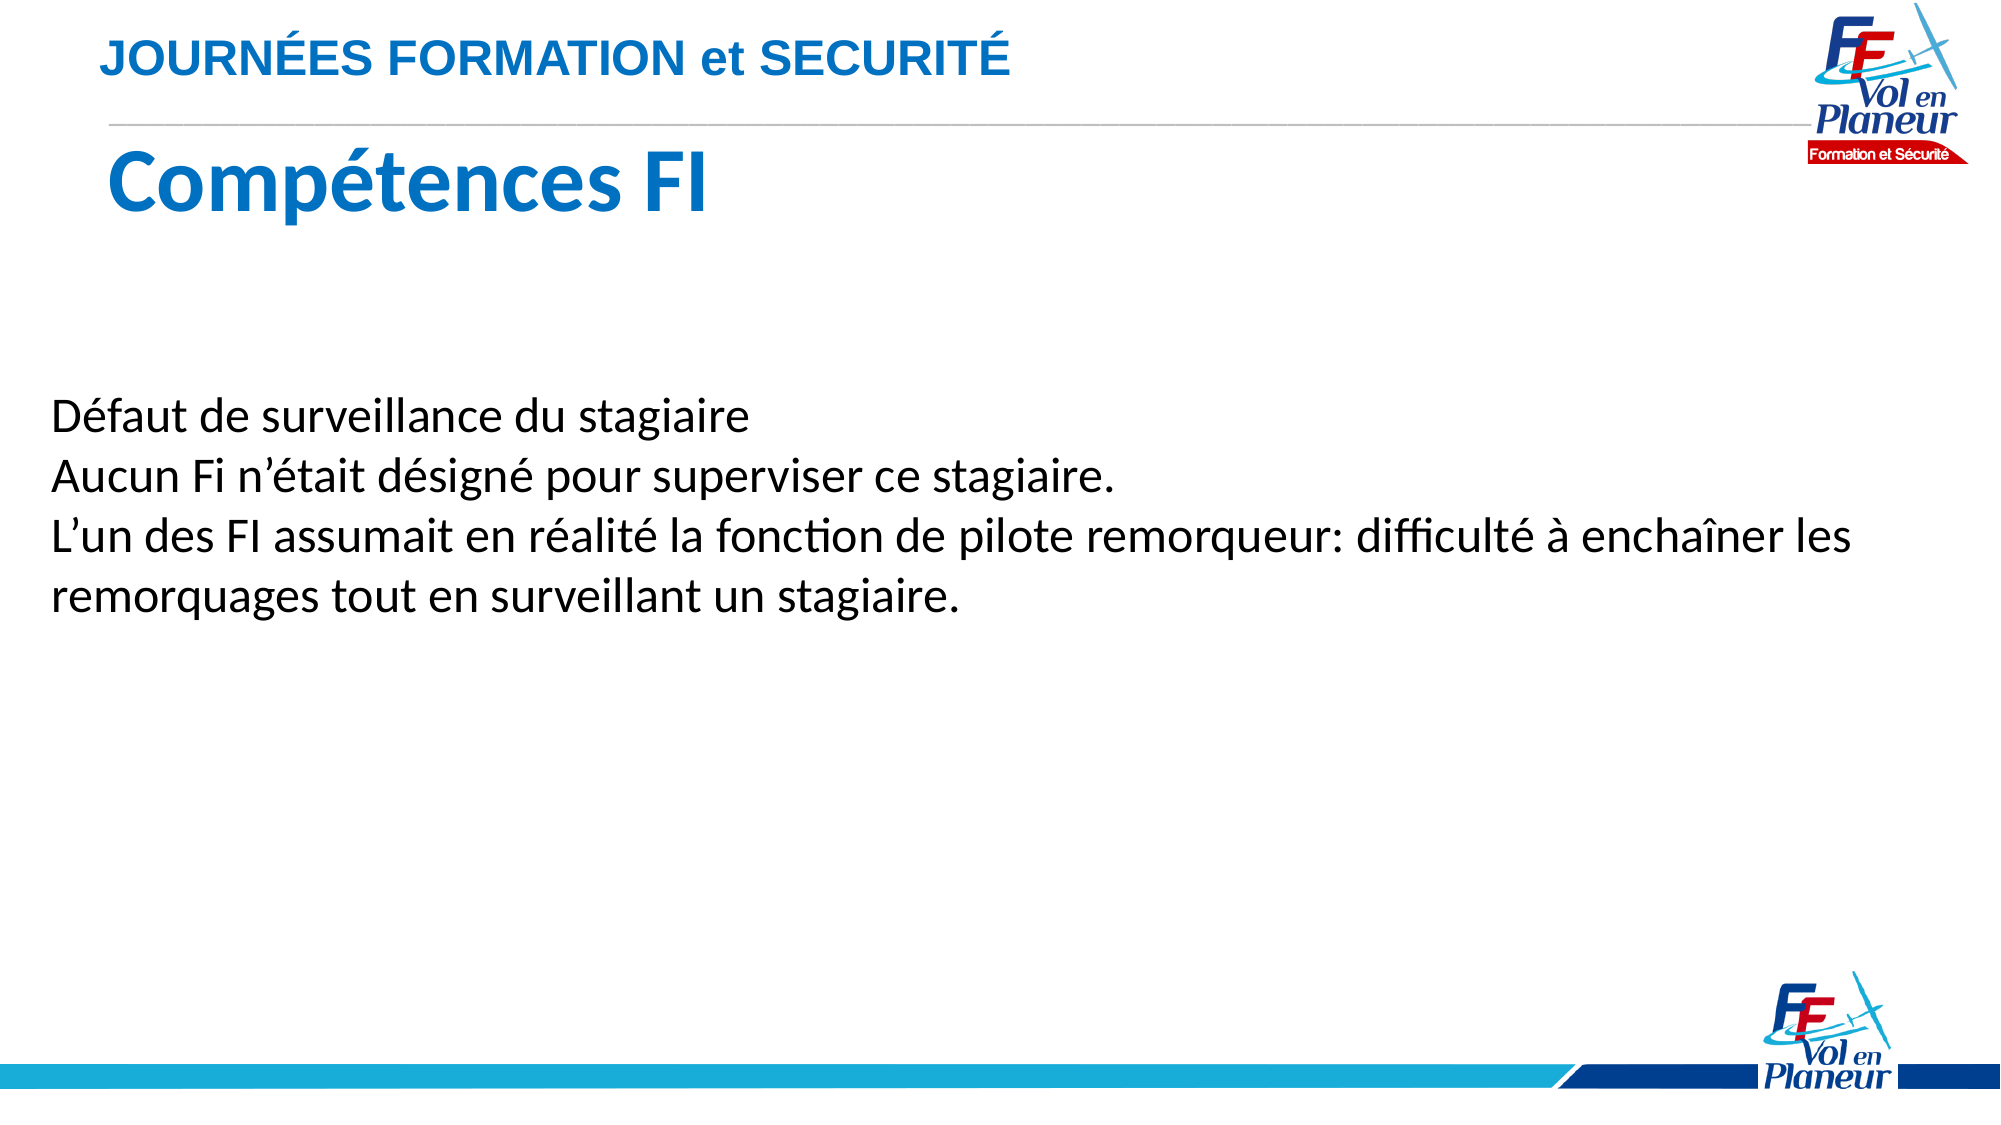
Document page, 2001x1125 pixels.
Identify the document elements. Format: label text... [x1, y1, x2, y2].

text_box Compétences FI [93, 112, 1790, 238]
picture [0, 959, 2000, 1125]
text_box Défaut de surveillance du stagiaire Aucun Fi n’était désigné pour superviser ce stagiaire. L’un des FI assumait en réalité la fonction de pilote remorqueur: difficulté à enchaîner les remorquages tout en surveillant un stagiaire. [37, 375, 1963, 631]
picture [1759, 2, 2000, 165]
list JOURNÉES FORMATION et SECURITÉ [70, 24, 1547, 93]
